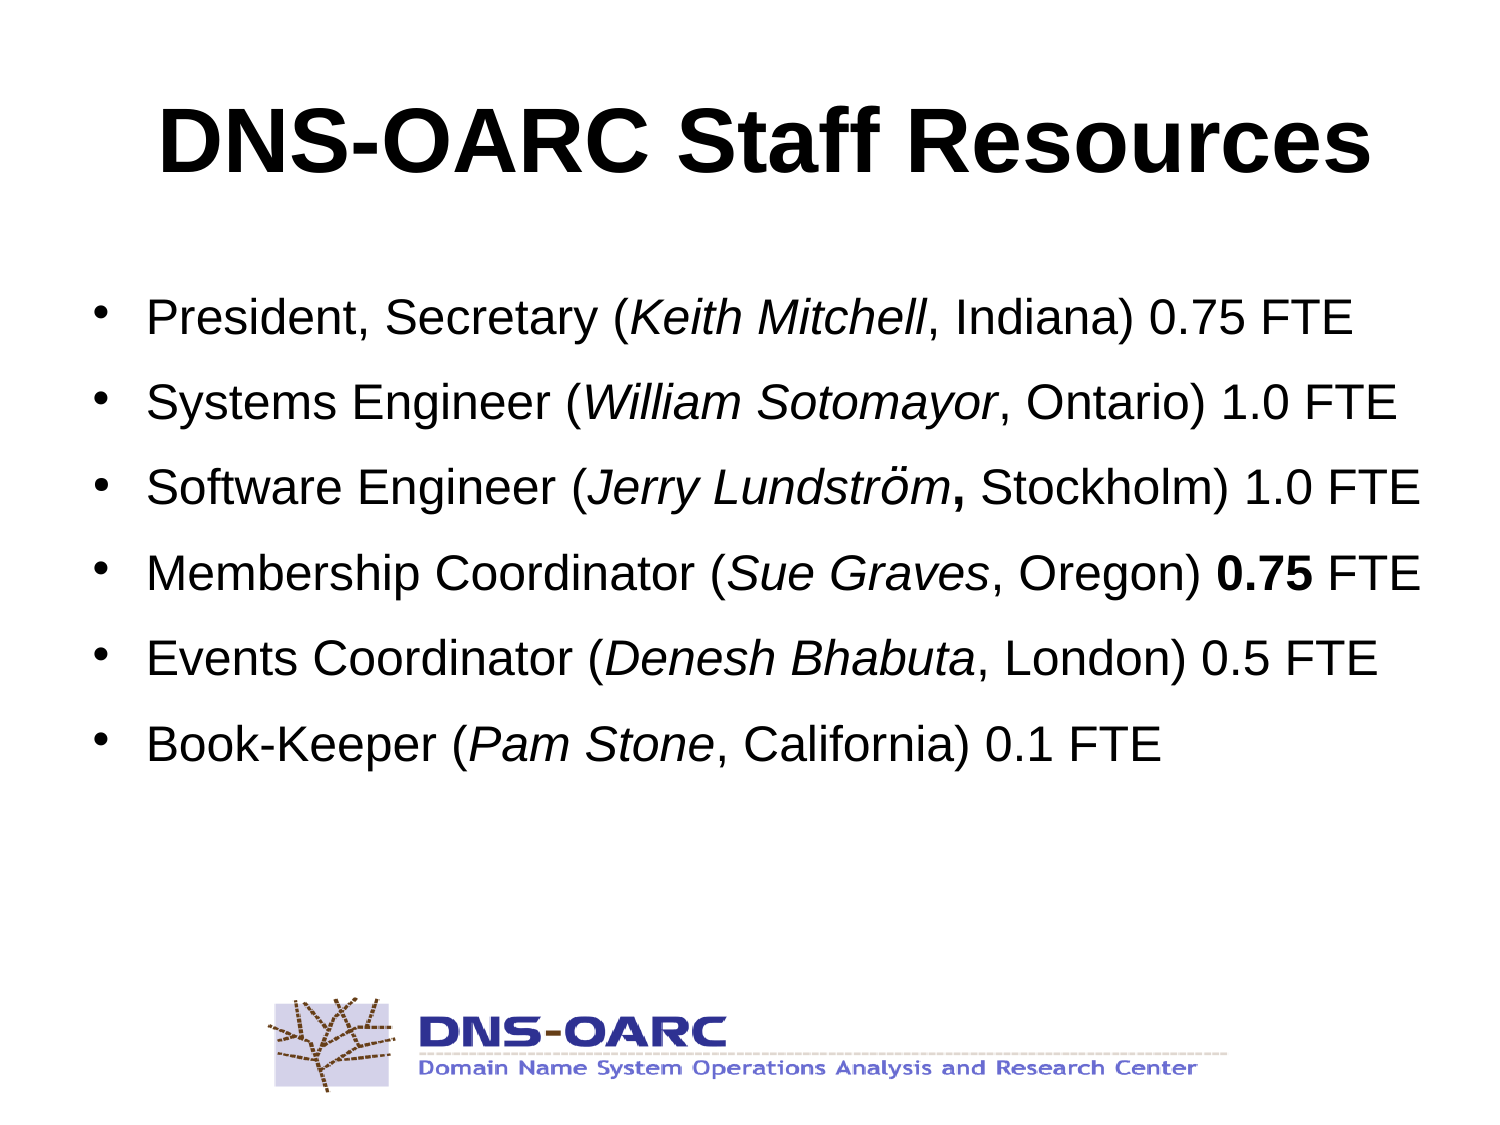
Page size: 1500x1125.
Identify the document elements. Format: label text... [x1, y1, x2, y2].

list President, Secretary (Keith Mitchell, Indiana) 0.75 FTE Systems Engineer (William Sotomayor, Ontario) 1.0 FTE Software Engineer (Jerry Lundström, Stockholm) 1.0 FTE Membership Coordinator (Sue Graves, Oregon) 0.75 FTE Events Coordinator (Denesh Bhabuta, London) 0.5 FTE Book-Keeper (Pam Stone, California) 0.1 FTE [75, 285, 1426, 962]
title DNS-OARC Staff Resources [75, 44, 1426, 233]
picture [214, 991, 1259, 1099]
